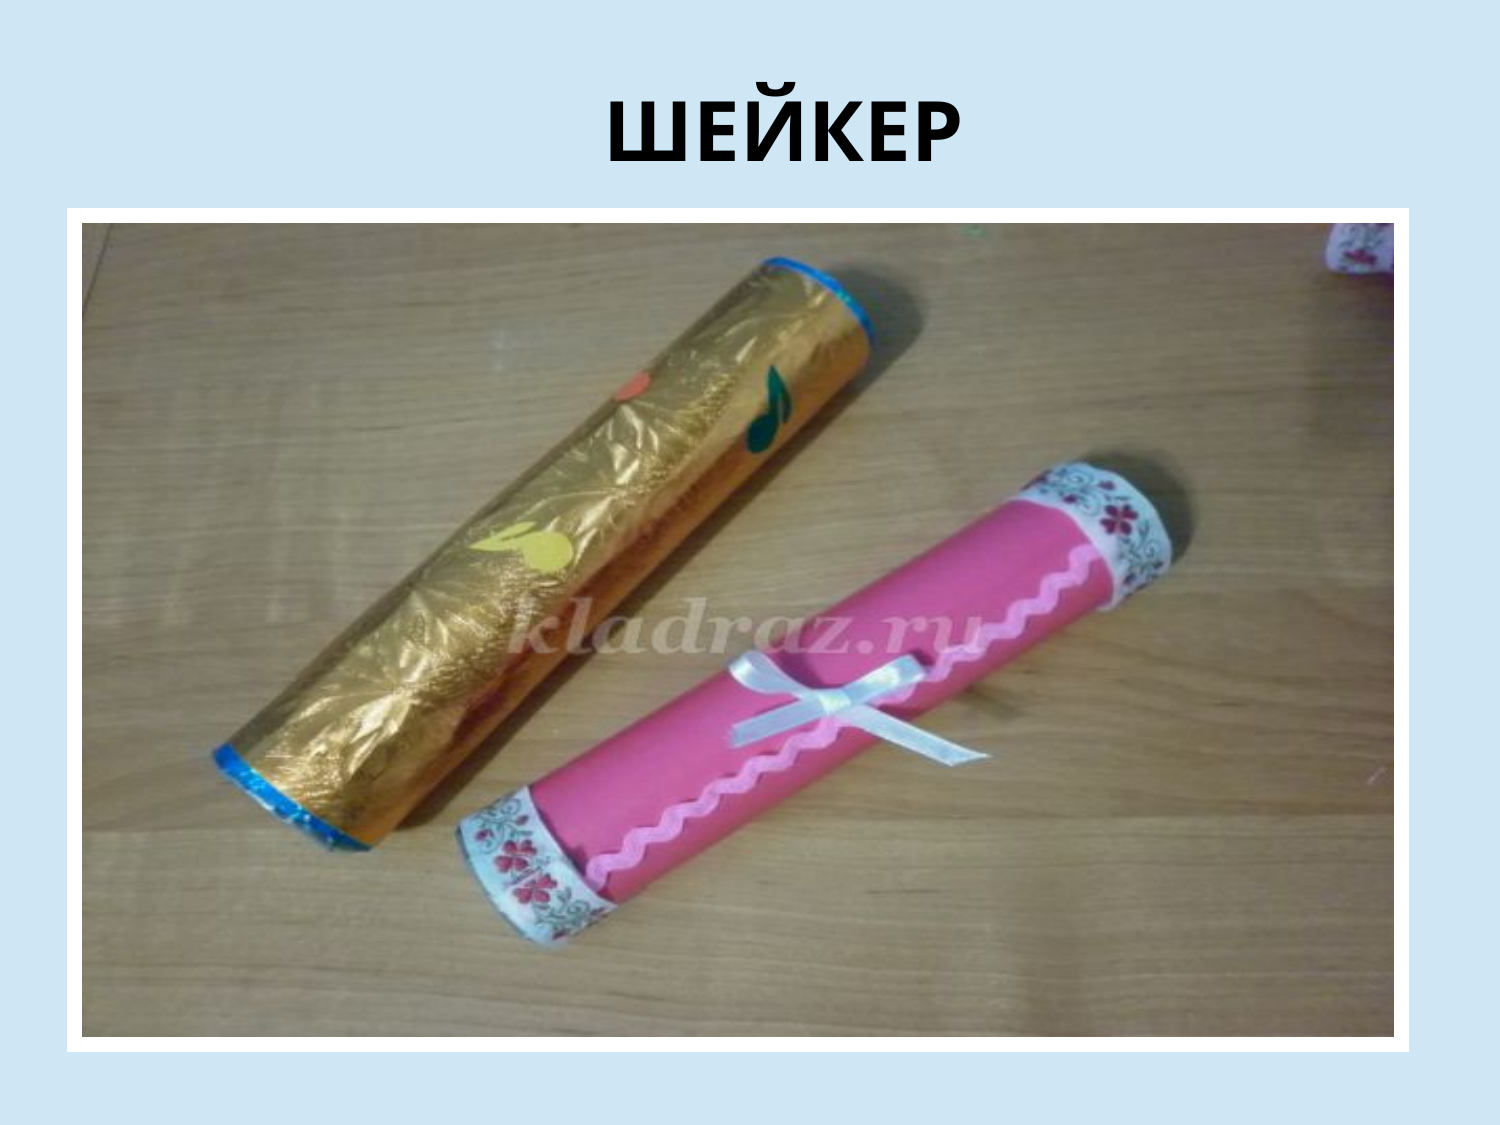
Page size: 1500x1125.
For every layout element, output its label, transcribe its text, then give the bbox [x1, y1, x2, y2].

picture [82, 222, 1395, 1038]
text_box ШЕЙКЕР [328, 70, 1207, 186]
